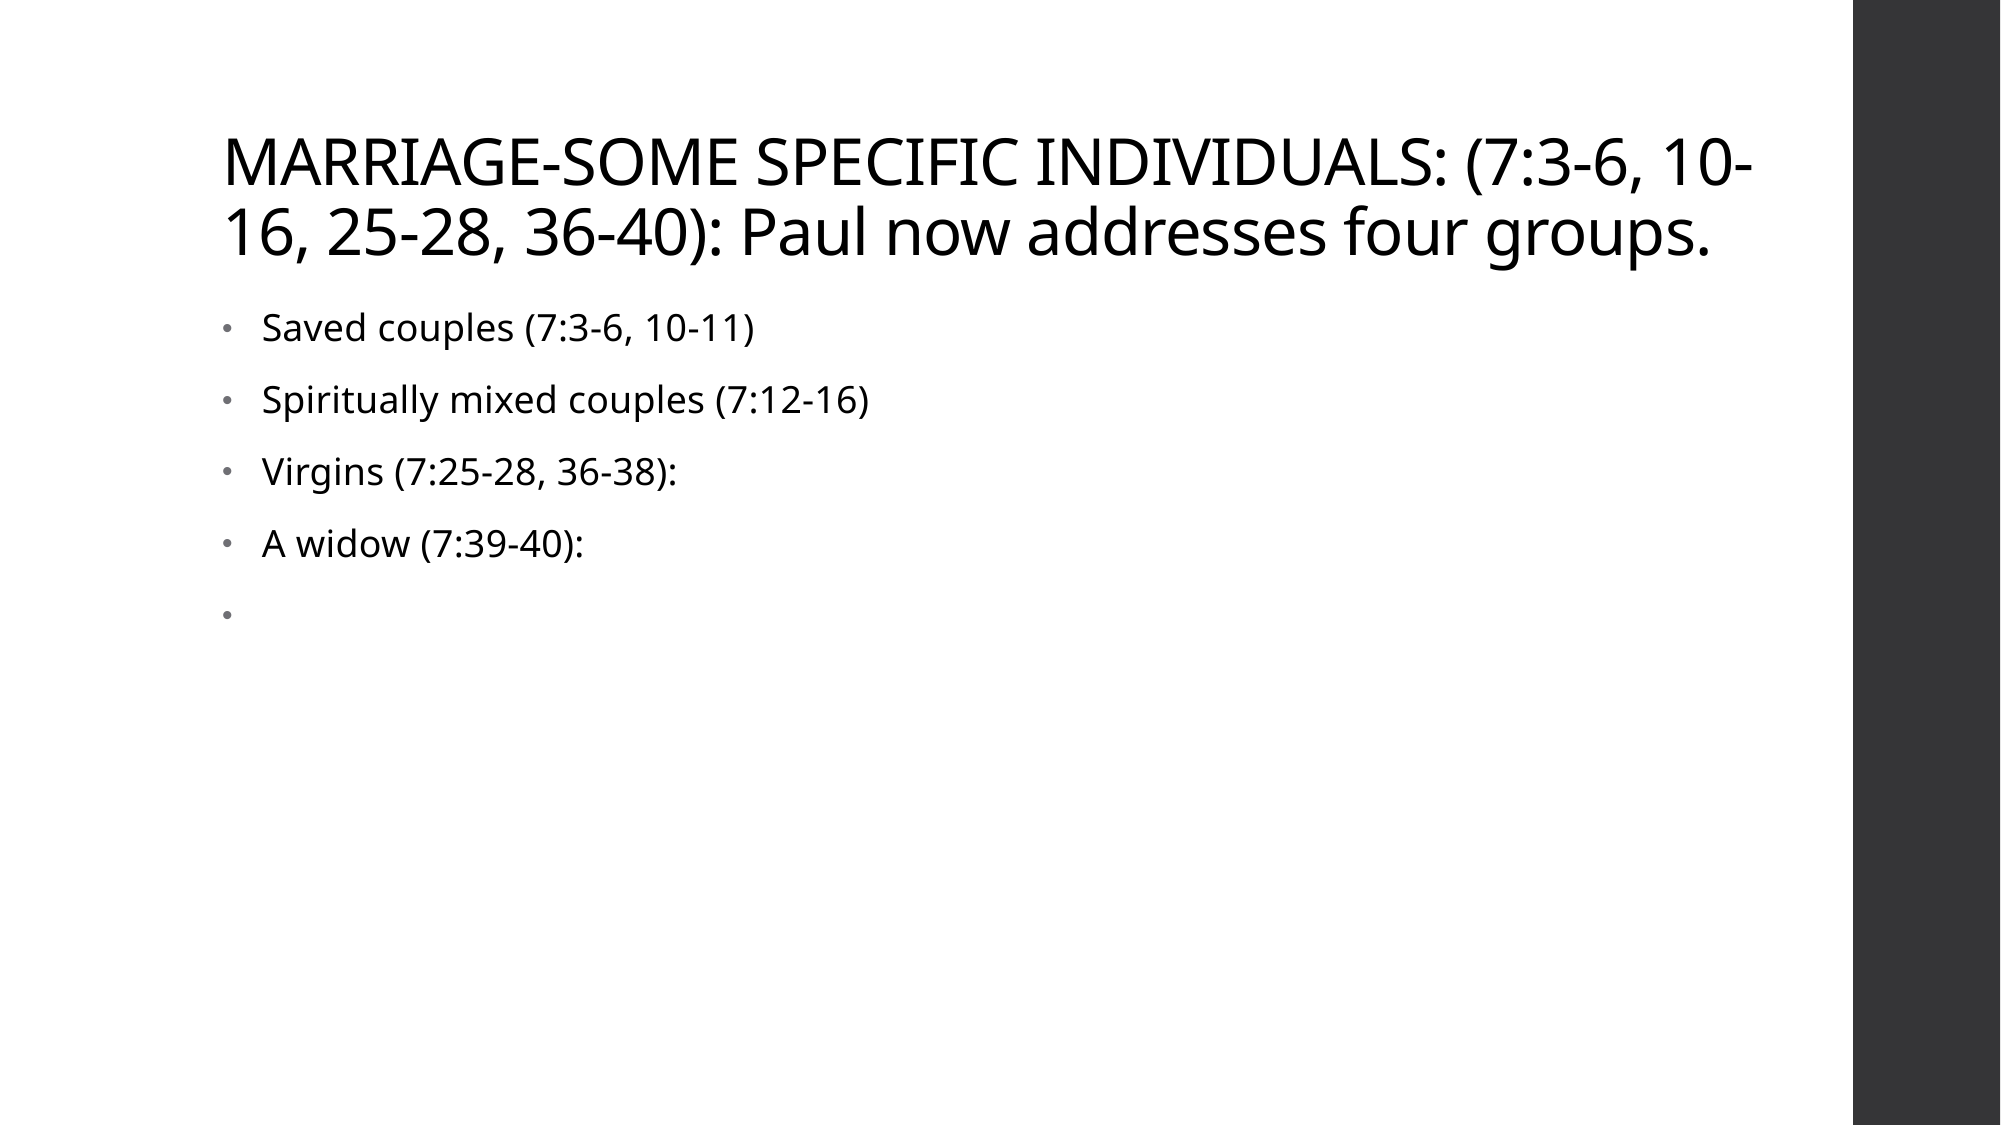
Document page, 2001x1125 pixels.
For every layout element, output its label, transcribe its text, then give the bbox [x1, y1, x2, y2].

list Saved couples (7:3-6, 10-11) Spiritually mixed couples (7:12-16) Virgins (7:25-28, 36-38): A widow (7:39-40): [206, 299, 1617, 1014]
title MARRIAGE-SOME SPECIFIC INDIVIDUALS: (7:3-6, 10-16, 25-28, 36-40): Paul now addresses four groups. [206, 60, 1797, 278]
